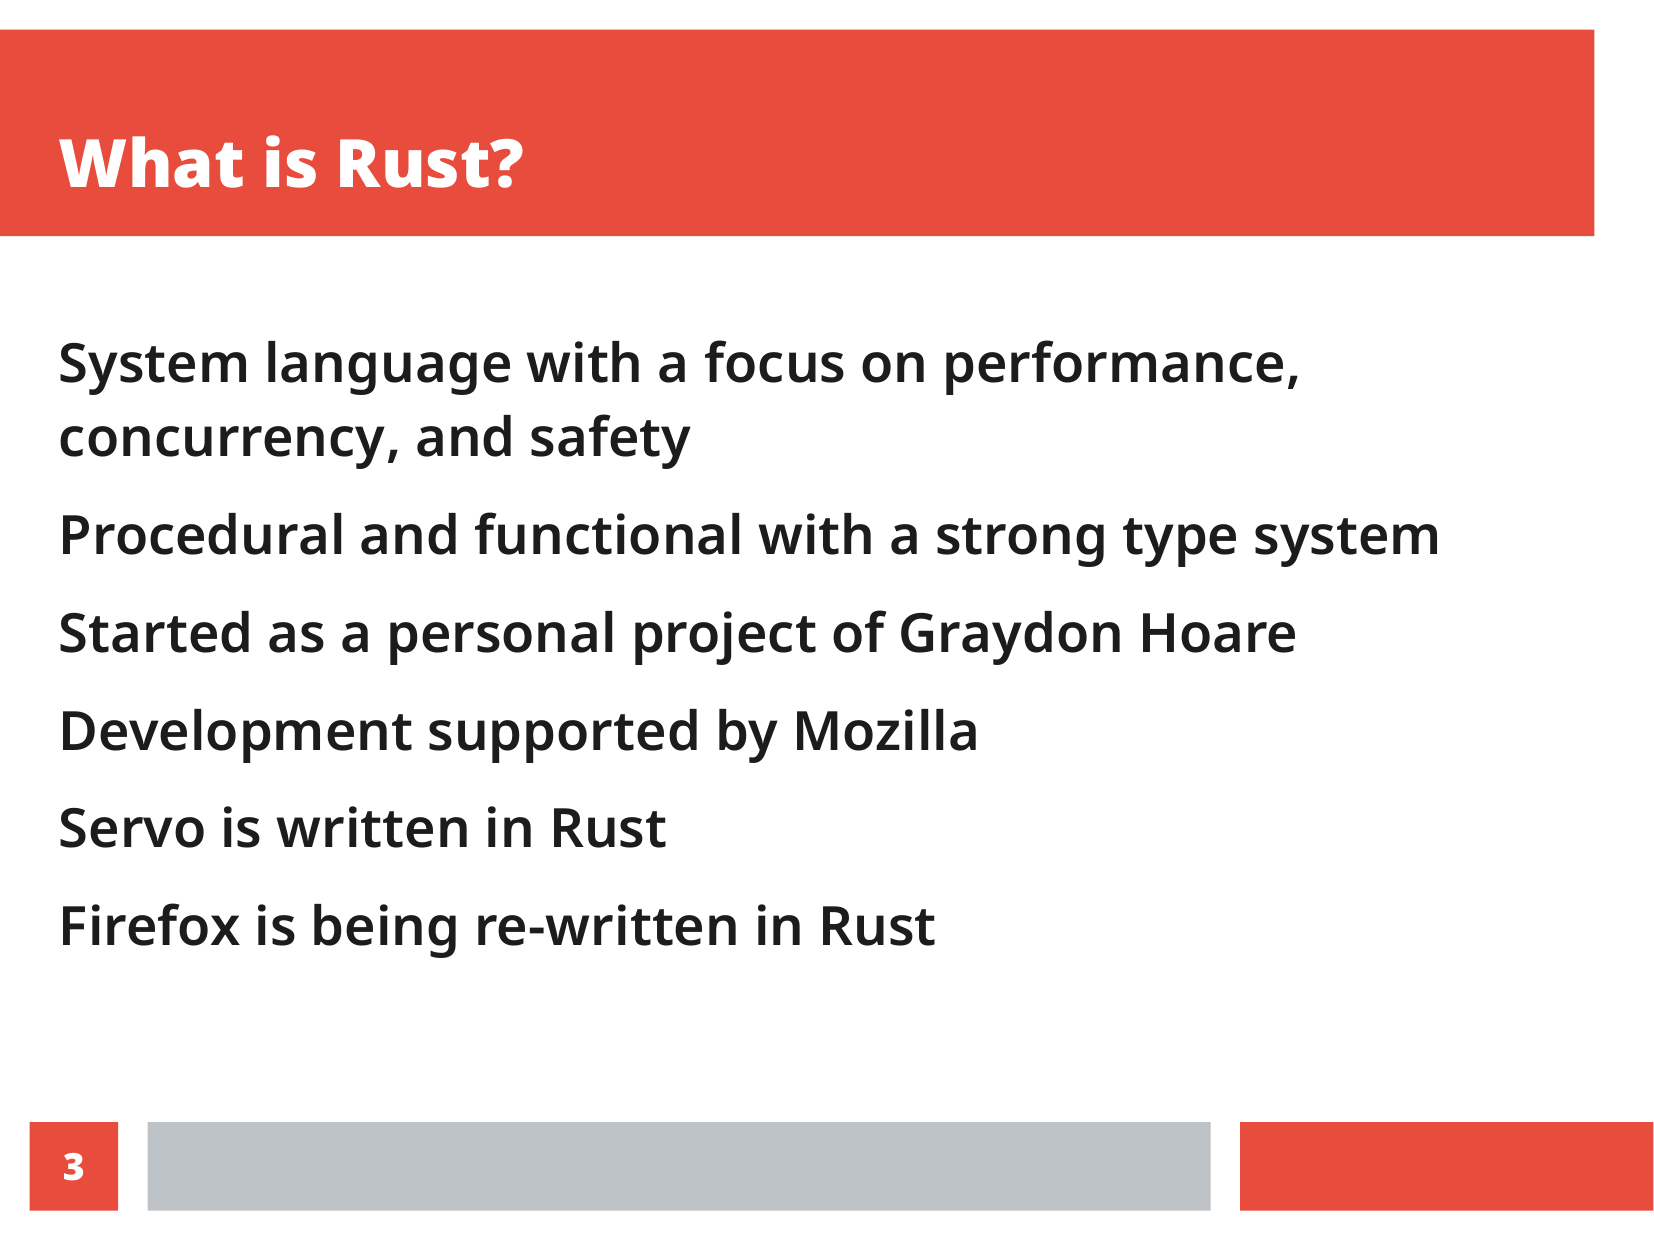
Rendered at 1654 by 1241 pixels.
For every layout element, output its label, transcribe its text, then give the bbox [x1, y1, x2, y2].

list System language with a focus on performance, concurrency, and safety Procedural and functional with a strong type system Started as a personal project of Graydon Hoare Development supported by Mozilla Servo is written in Rust Firefox is being re-written in Rust [59, 324, 1565, 1093]
title What is Rust? [59, 59, 1595, 207]
